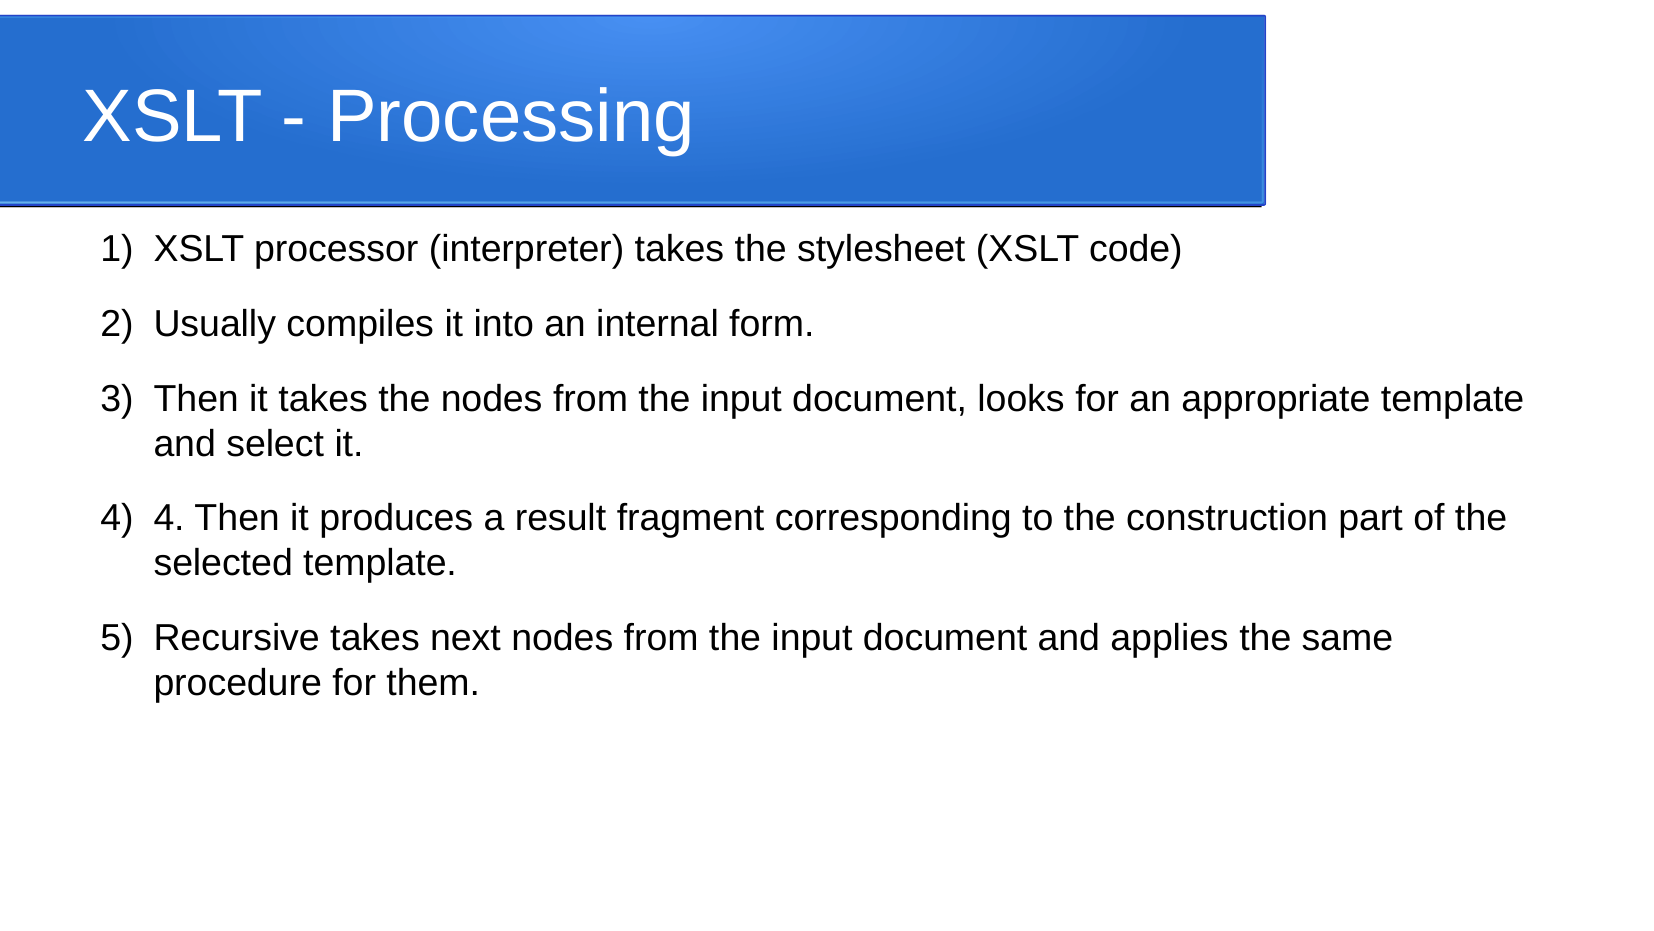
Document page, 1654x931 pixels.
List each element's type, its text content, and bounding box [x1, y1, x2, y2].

text_box XSLT processor (interpreter) takes the stylesheet (XSLT code) Usually compiles it into an internal form. Then it takes the nodes from the input document, looks for an appropriate template and select it. 4. Then it produces a result fragment corresponding to the construction part of the selected template. Recursive takes next nodes from the input document and applies the same procedure for them. [82, 224, 1571, 764]
text_box XSLT - Processing [82, 35, 1235, 189]
picture [0, 13, 1269, 211]
